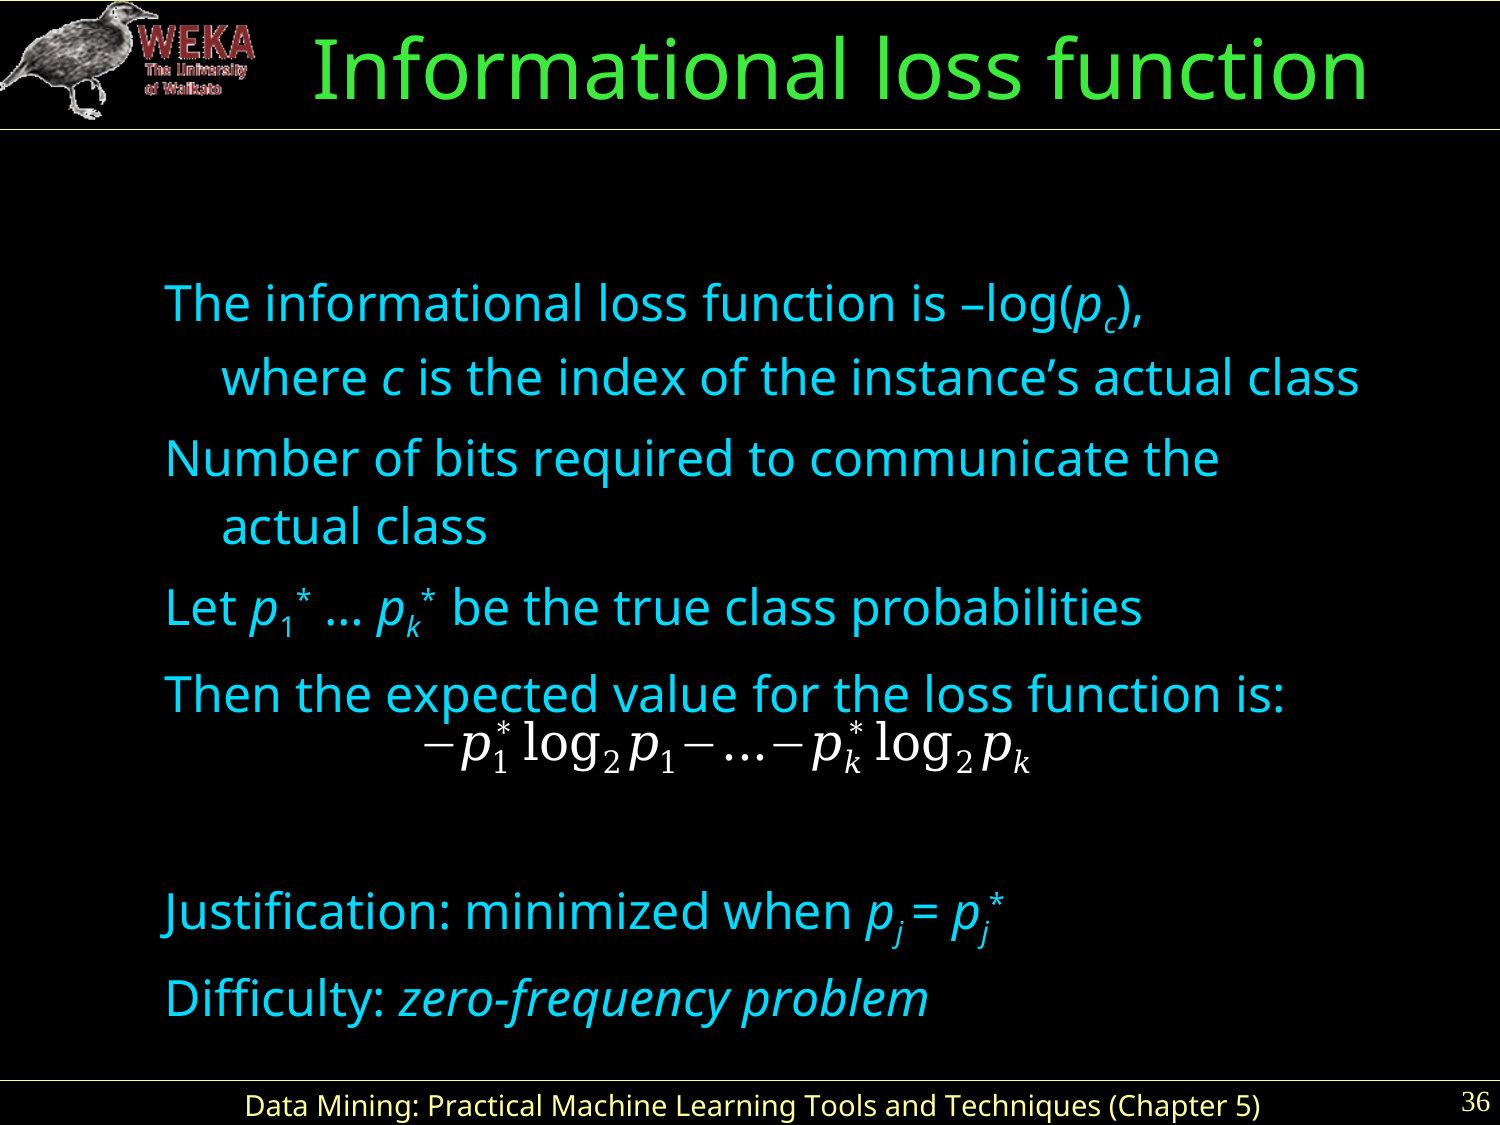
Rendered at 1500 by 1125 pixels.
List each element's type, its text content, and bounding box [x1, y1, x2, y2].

title Informational loss function [297, 0, 1500, 148]
picture [0, 1, 266, 129]
chart [413, 708, 1036, 781]
text_box The informational loss function is –log(pc), where c is the index of the instance’s actual class Number of bits required to communicate the actual class Let p1* … pk* be the true class probabilities Then the expected value for the loss function is: Justification: minimized when pj = pj* Difficulty: zero-frequency problem [149, 260, 1388, 936]
